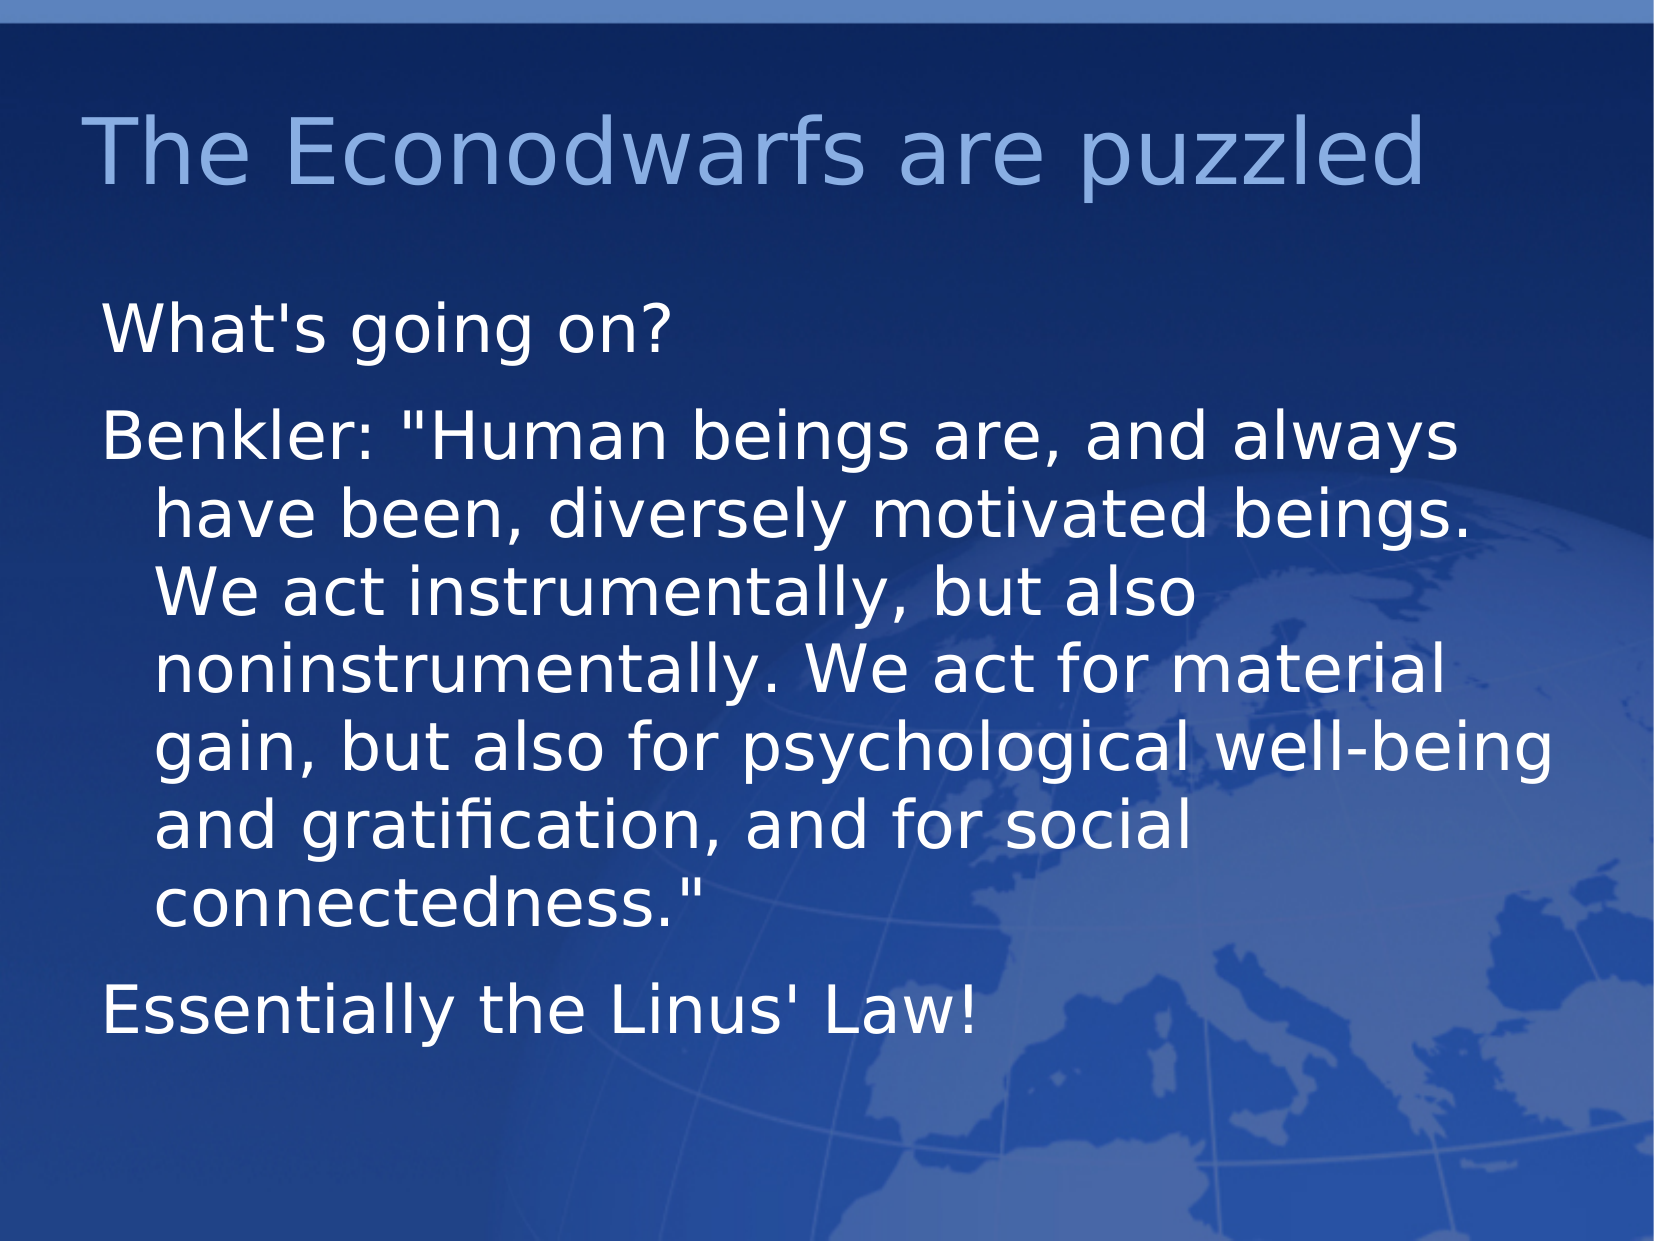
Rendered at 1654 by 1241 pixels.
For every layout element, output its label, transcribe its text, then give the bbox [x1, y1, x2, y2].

list What's going on? Benkler: "Human beings are, and always have been, diversely motivated beings. We act instrumentally, but also noninstrumentally. We act for material gain, but also for psychological well-being and gratification, and for social connectedness." Essentially the Linus' Law! [82, 290, 1571, 1094]
title The Econodwarfs are puzzled [82, 56, 1571, 250]
picture [0, 0, 1654, 1241]
